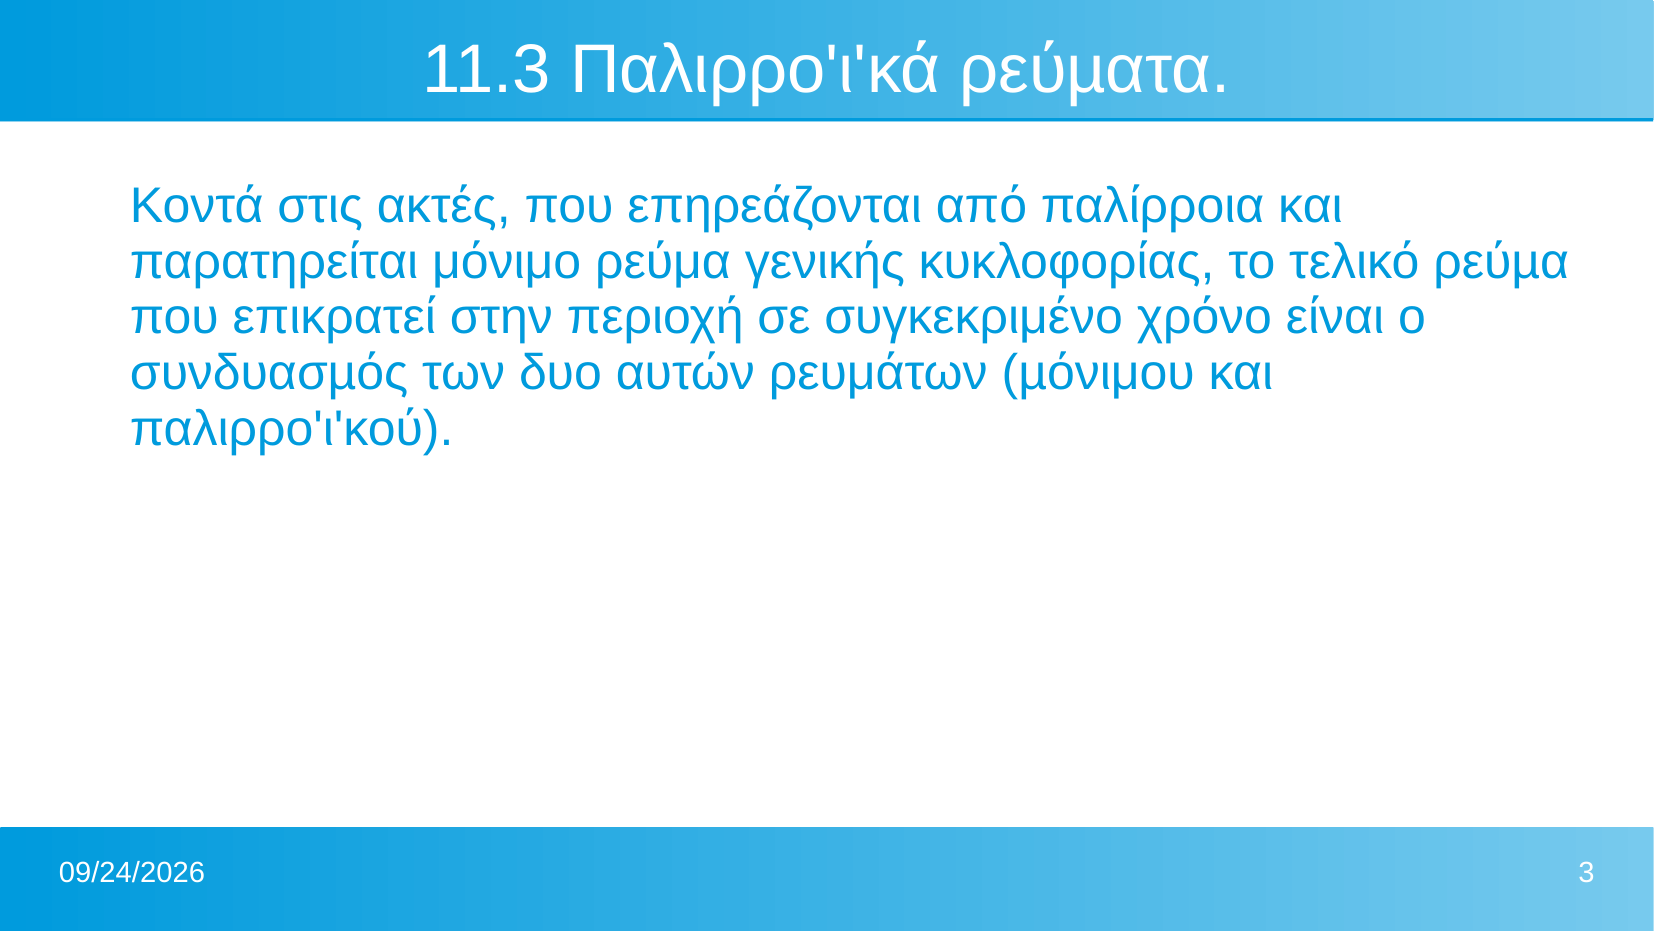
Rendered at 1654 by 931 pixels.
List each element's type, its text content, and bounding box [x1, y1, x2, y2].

title 11.3 Παλιρρο'ι'κά ρεύµατα. [59, 29, 1595, 108]
list Κοντά στις ακτές, που επηρεάζονται από παλίρροια και παρατηρείται μόνιμο ρεύμα γενικής κυκλοφορίας, το τελικό ρεύµα που επικρατεί στην περιοχή σε συγκεκριμένο χρόνο είναι ο συνδυασµός των δυο αυτών ρευμάτων (µόνιμου και παλιρρο'ι'κού). [59, 177, 1595, 768]
